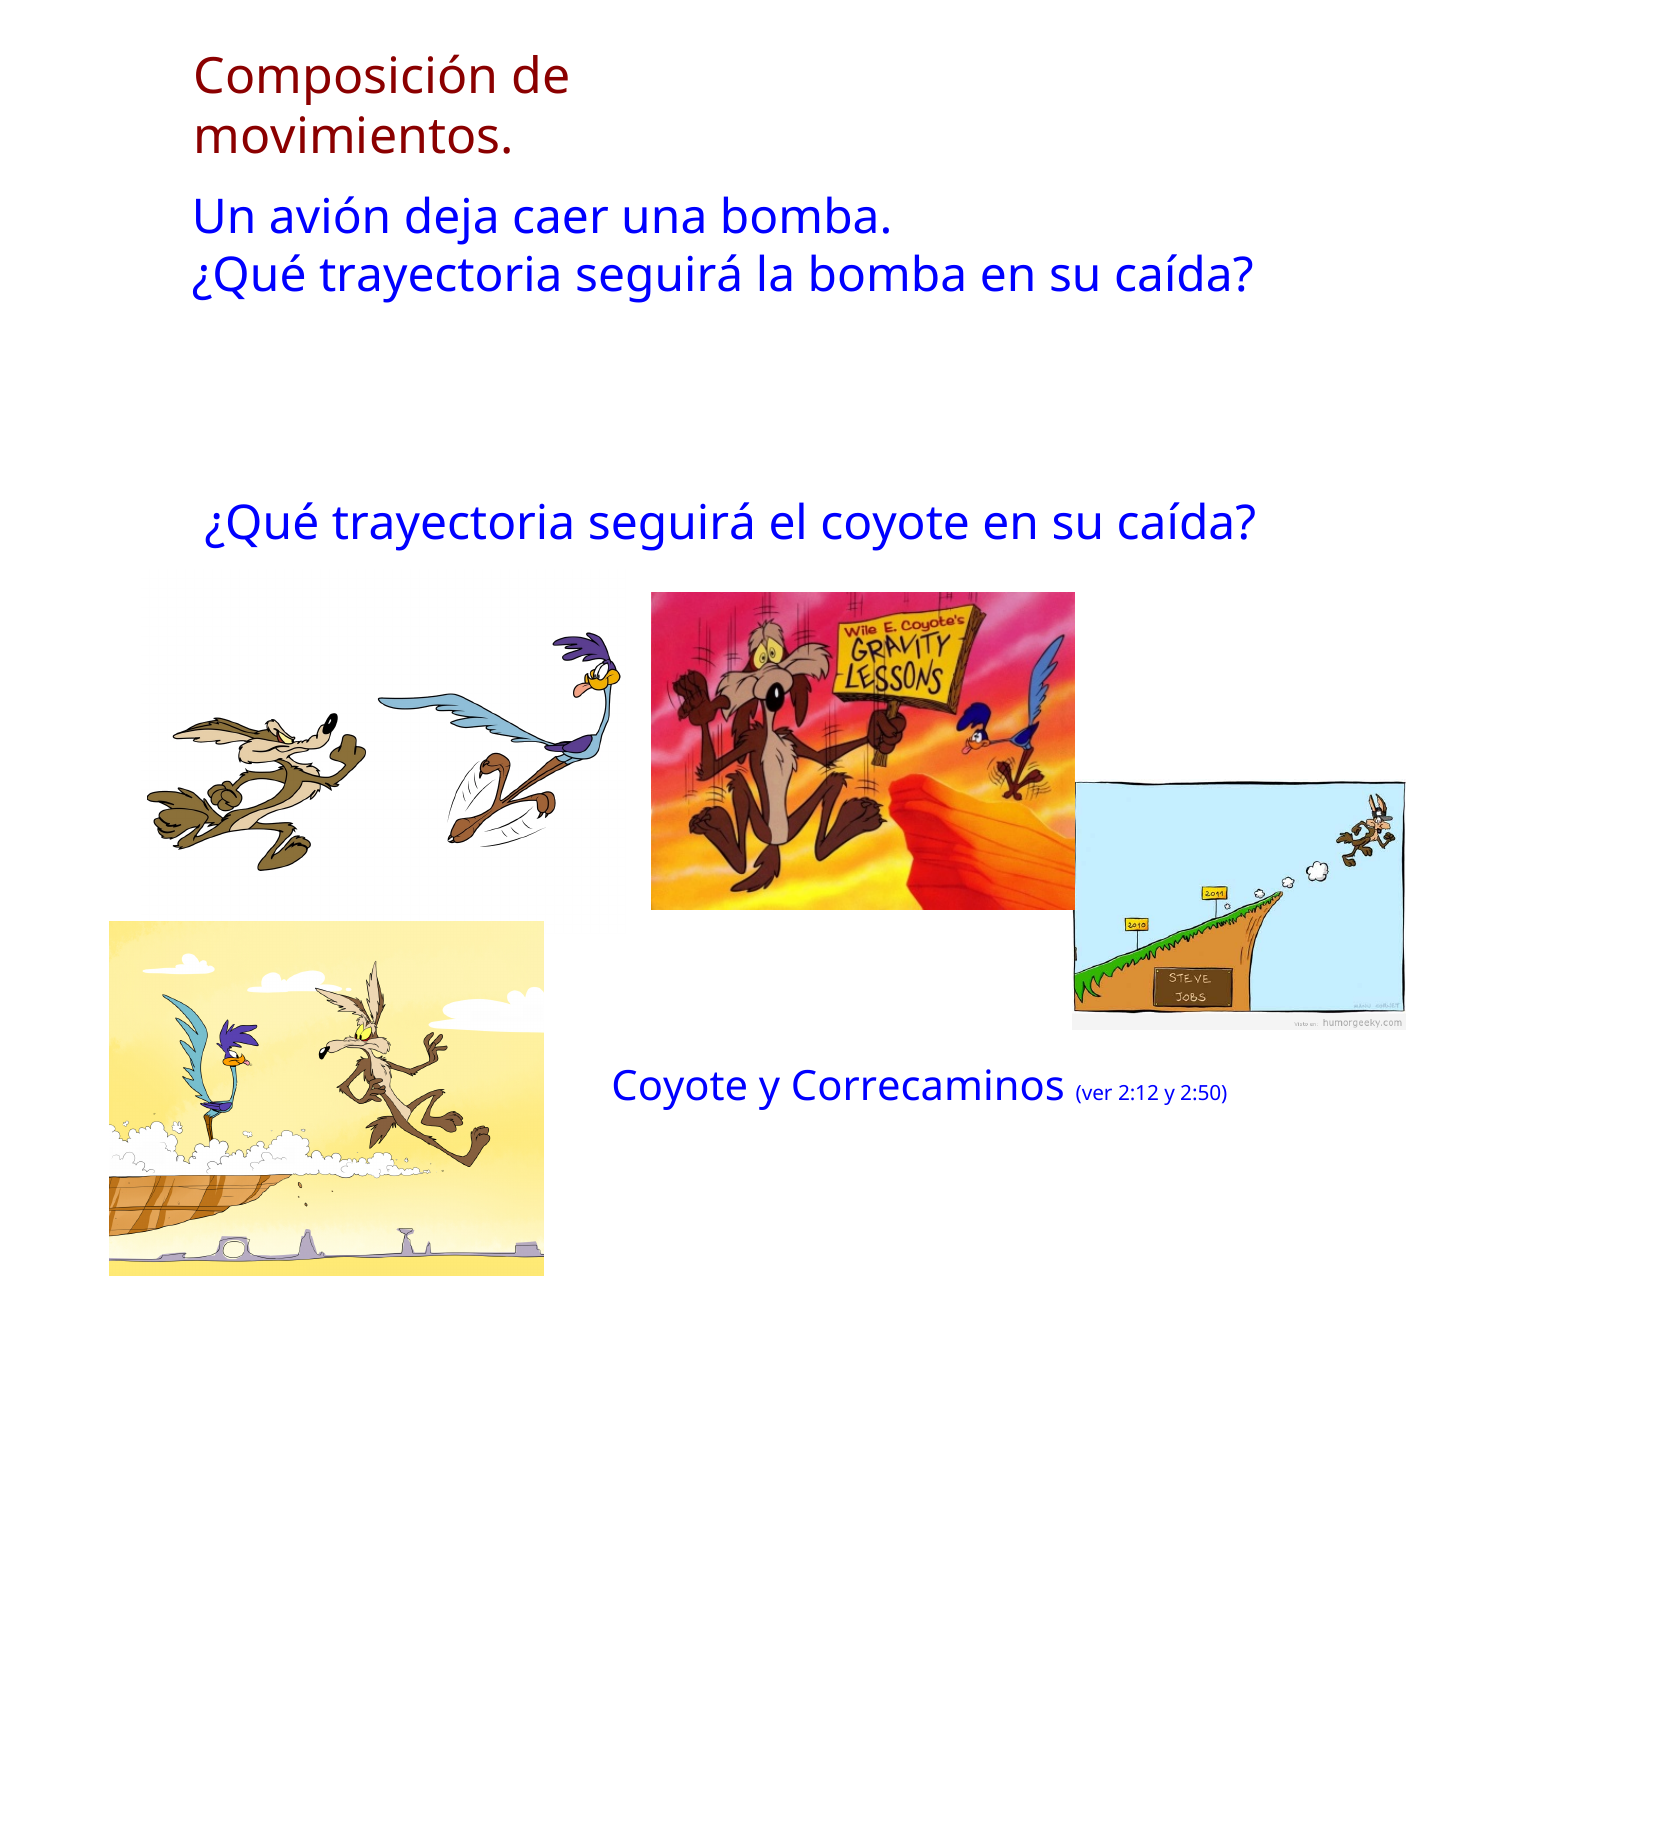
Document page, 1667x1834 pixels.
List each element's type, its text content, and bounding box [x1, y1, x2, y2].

picture [651, 592, 1406, 1030]
picture [109, 569, 626, 1276]
text_box Un avión deja caer una bomba. ¿Qué trayectoria seguirá la bomba en su caída? [177, 178, 1357, 309]
text_box ¿Qué trayectoria seguirá el coyote en su caída? [189, 484, 1371, 557]
text_box Composición de movimientos. [179, 35, 917, 171]
text_box Coyote y Correcaminos (ver 2:12 y 2:50)bhrAzr8OKU [596, 1051, 1442, 1124]
